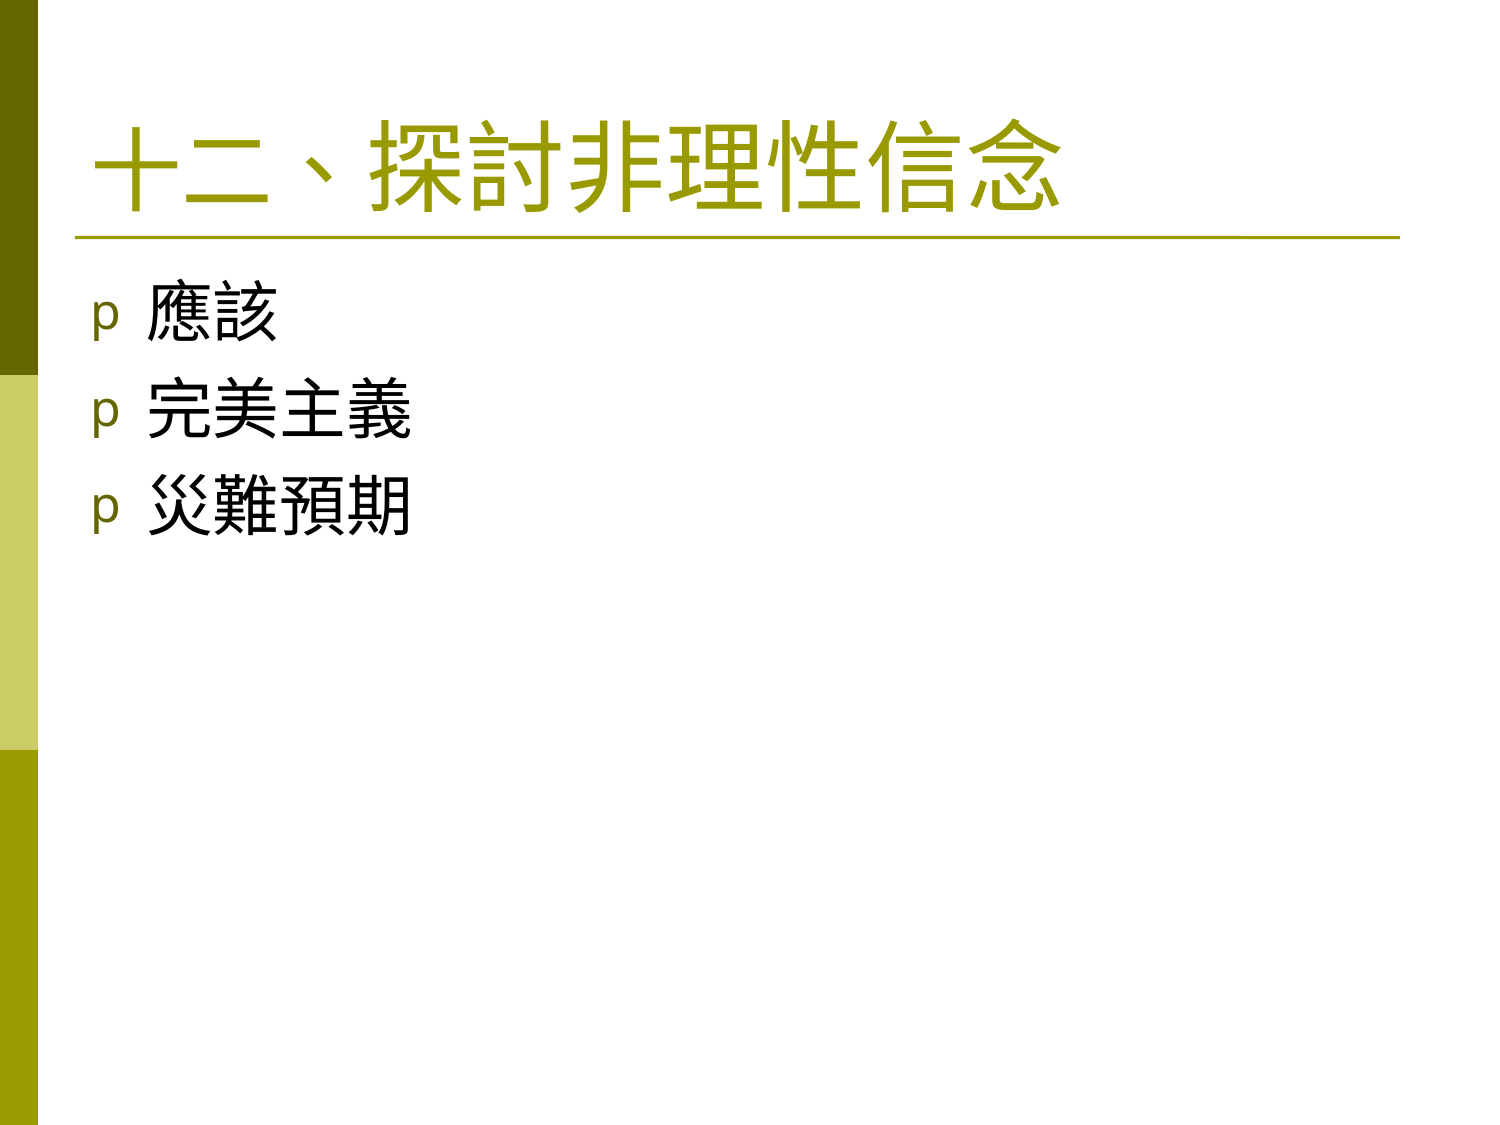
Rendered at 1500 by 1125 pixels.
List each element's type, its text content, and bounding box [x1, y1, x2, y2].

title 十二、探討非理性信念 [75, 45, 1426, 233]
list 應該 完美主義 災難預期 [75, 262, 1426, 1059]
